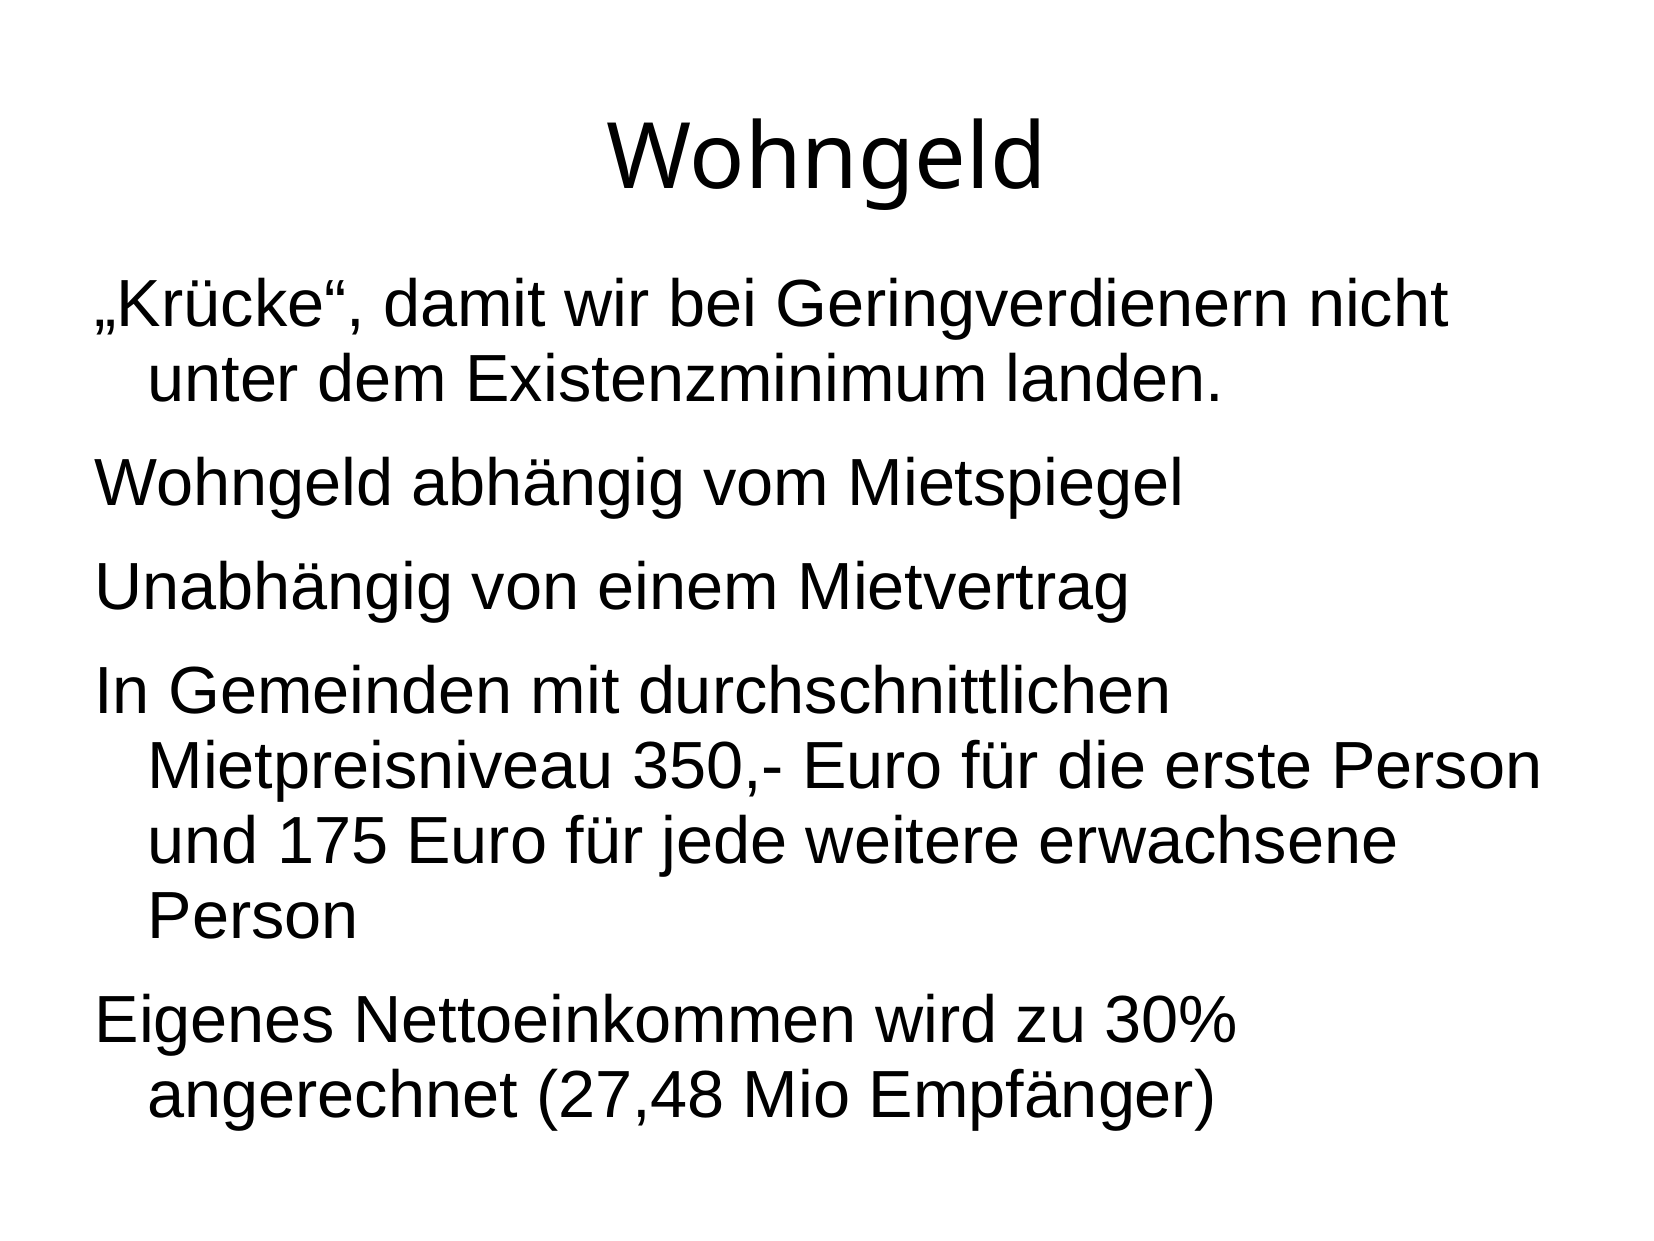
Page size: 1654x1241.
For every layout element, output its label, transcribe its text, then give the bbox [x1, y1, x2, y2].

list „Krücke“, damit wir bei Geringverdienern nicht unter dem Existenzminimum landen. Wohngeld abhängig vom Mietspiegel Unabhängig von einem Mietvertrag In Gemeinden mit durchschnittlichen Mietpreisniveau 350,- Euro für die erste Person und 175 Euro für jede weitere erwachsene Person Eigenes Nettoeinkommen wird zu 30% angerechnet (27,48 Mio Empfänger) [76, 265, 1565, 1132]
title Wohngeld [82, 56, 1571, 250]
